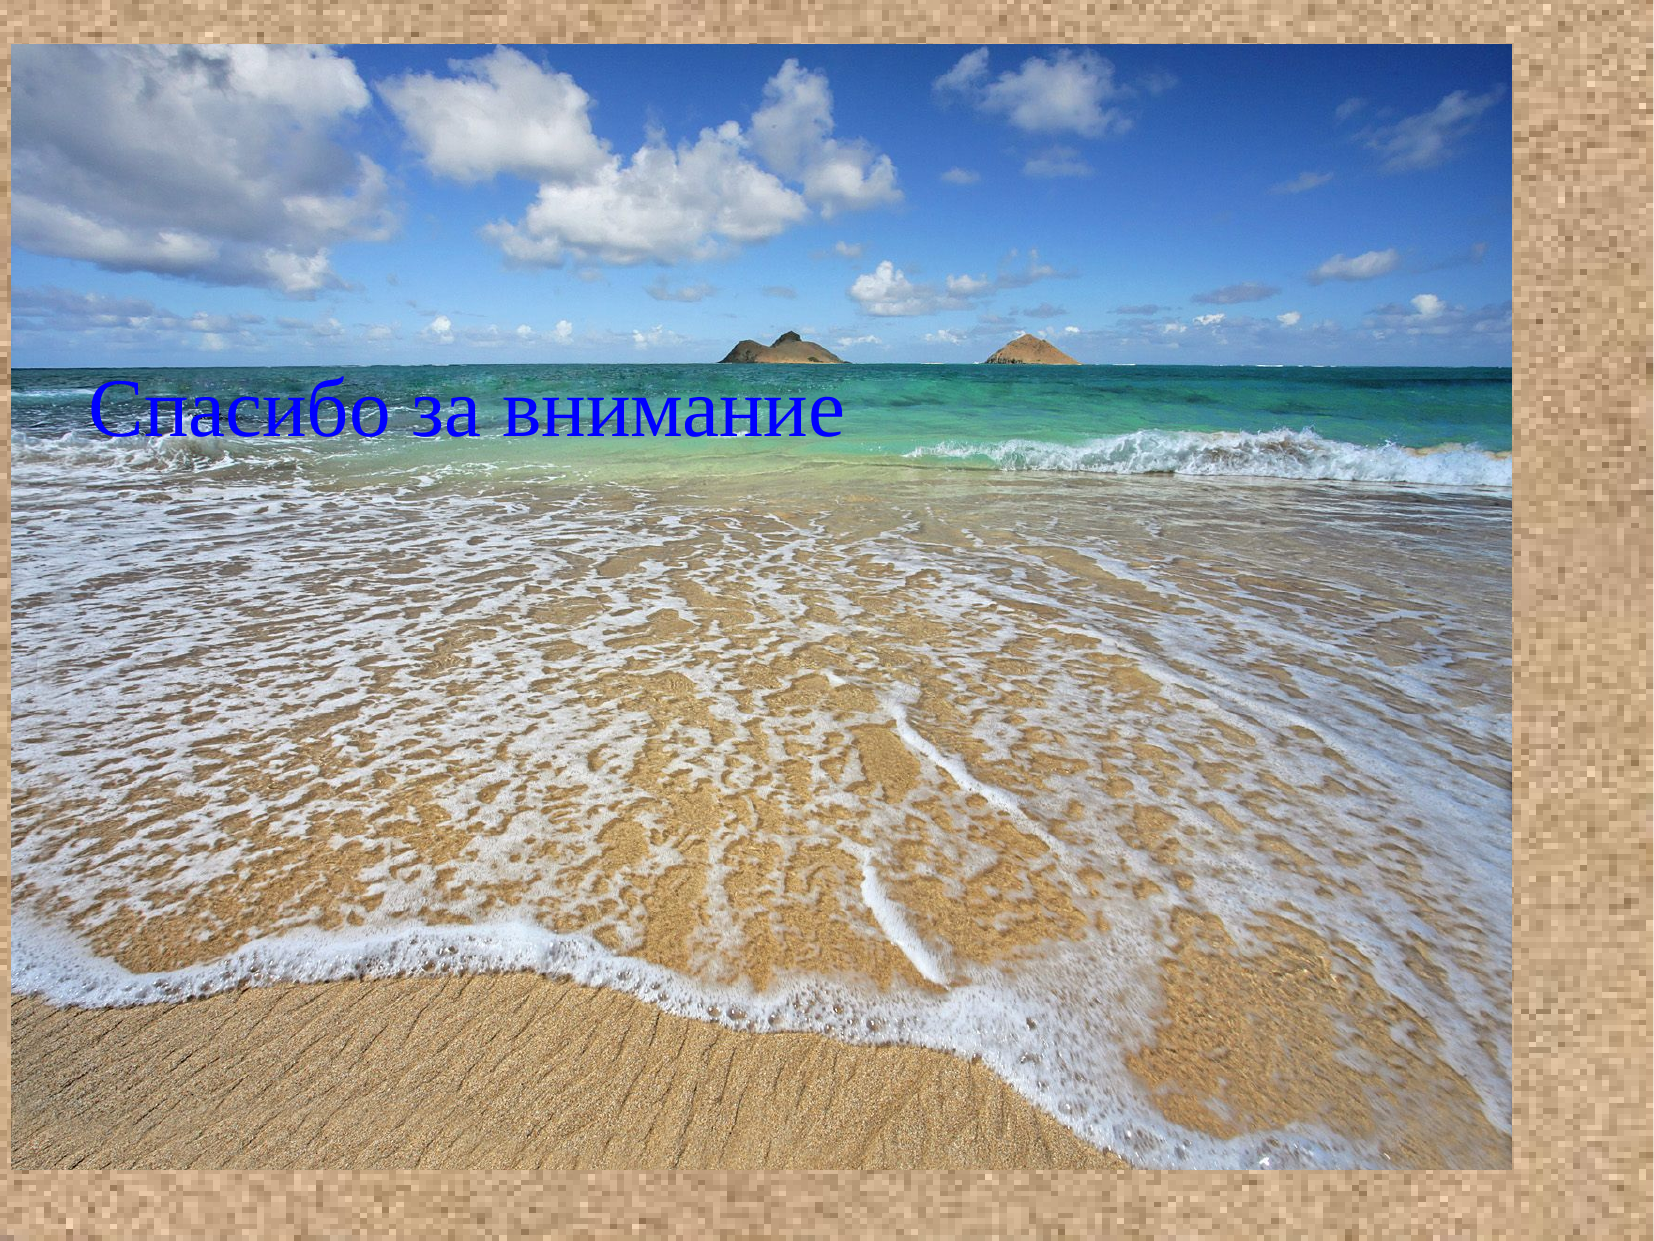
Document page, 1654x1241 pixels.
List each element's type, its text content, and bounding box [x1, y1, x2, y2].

text_box Спасибо за внимание [74, 345, 1457, 561]
picture [0, 0, 1654, 1241]
